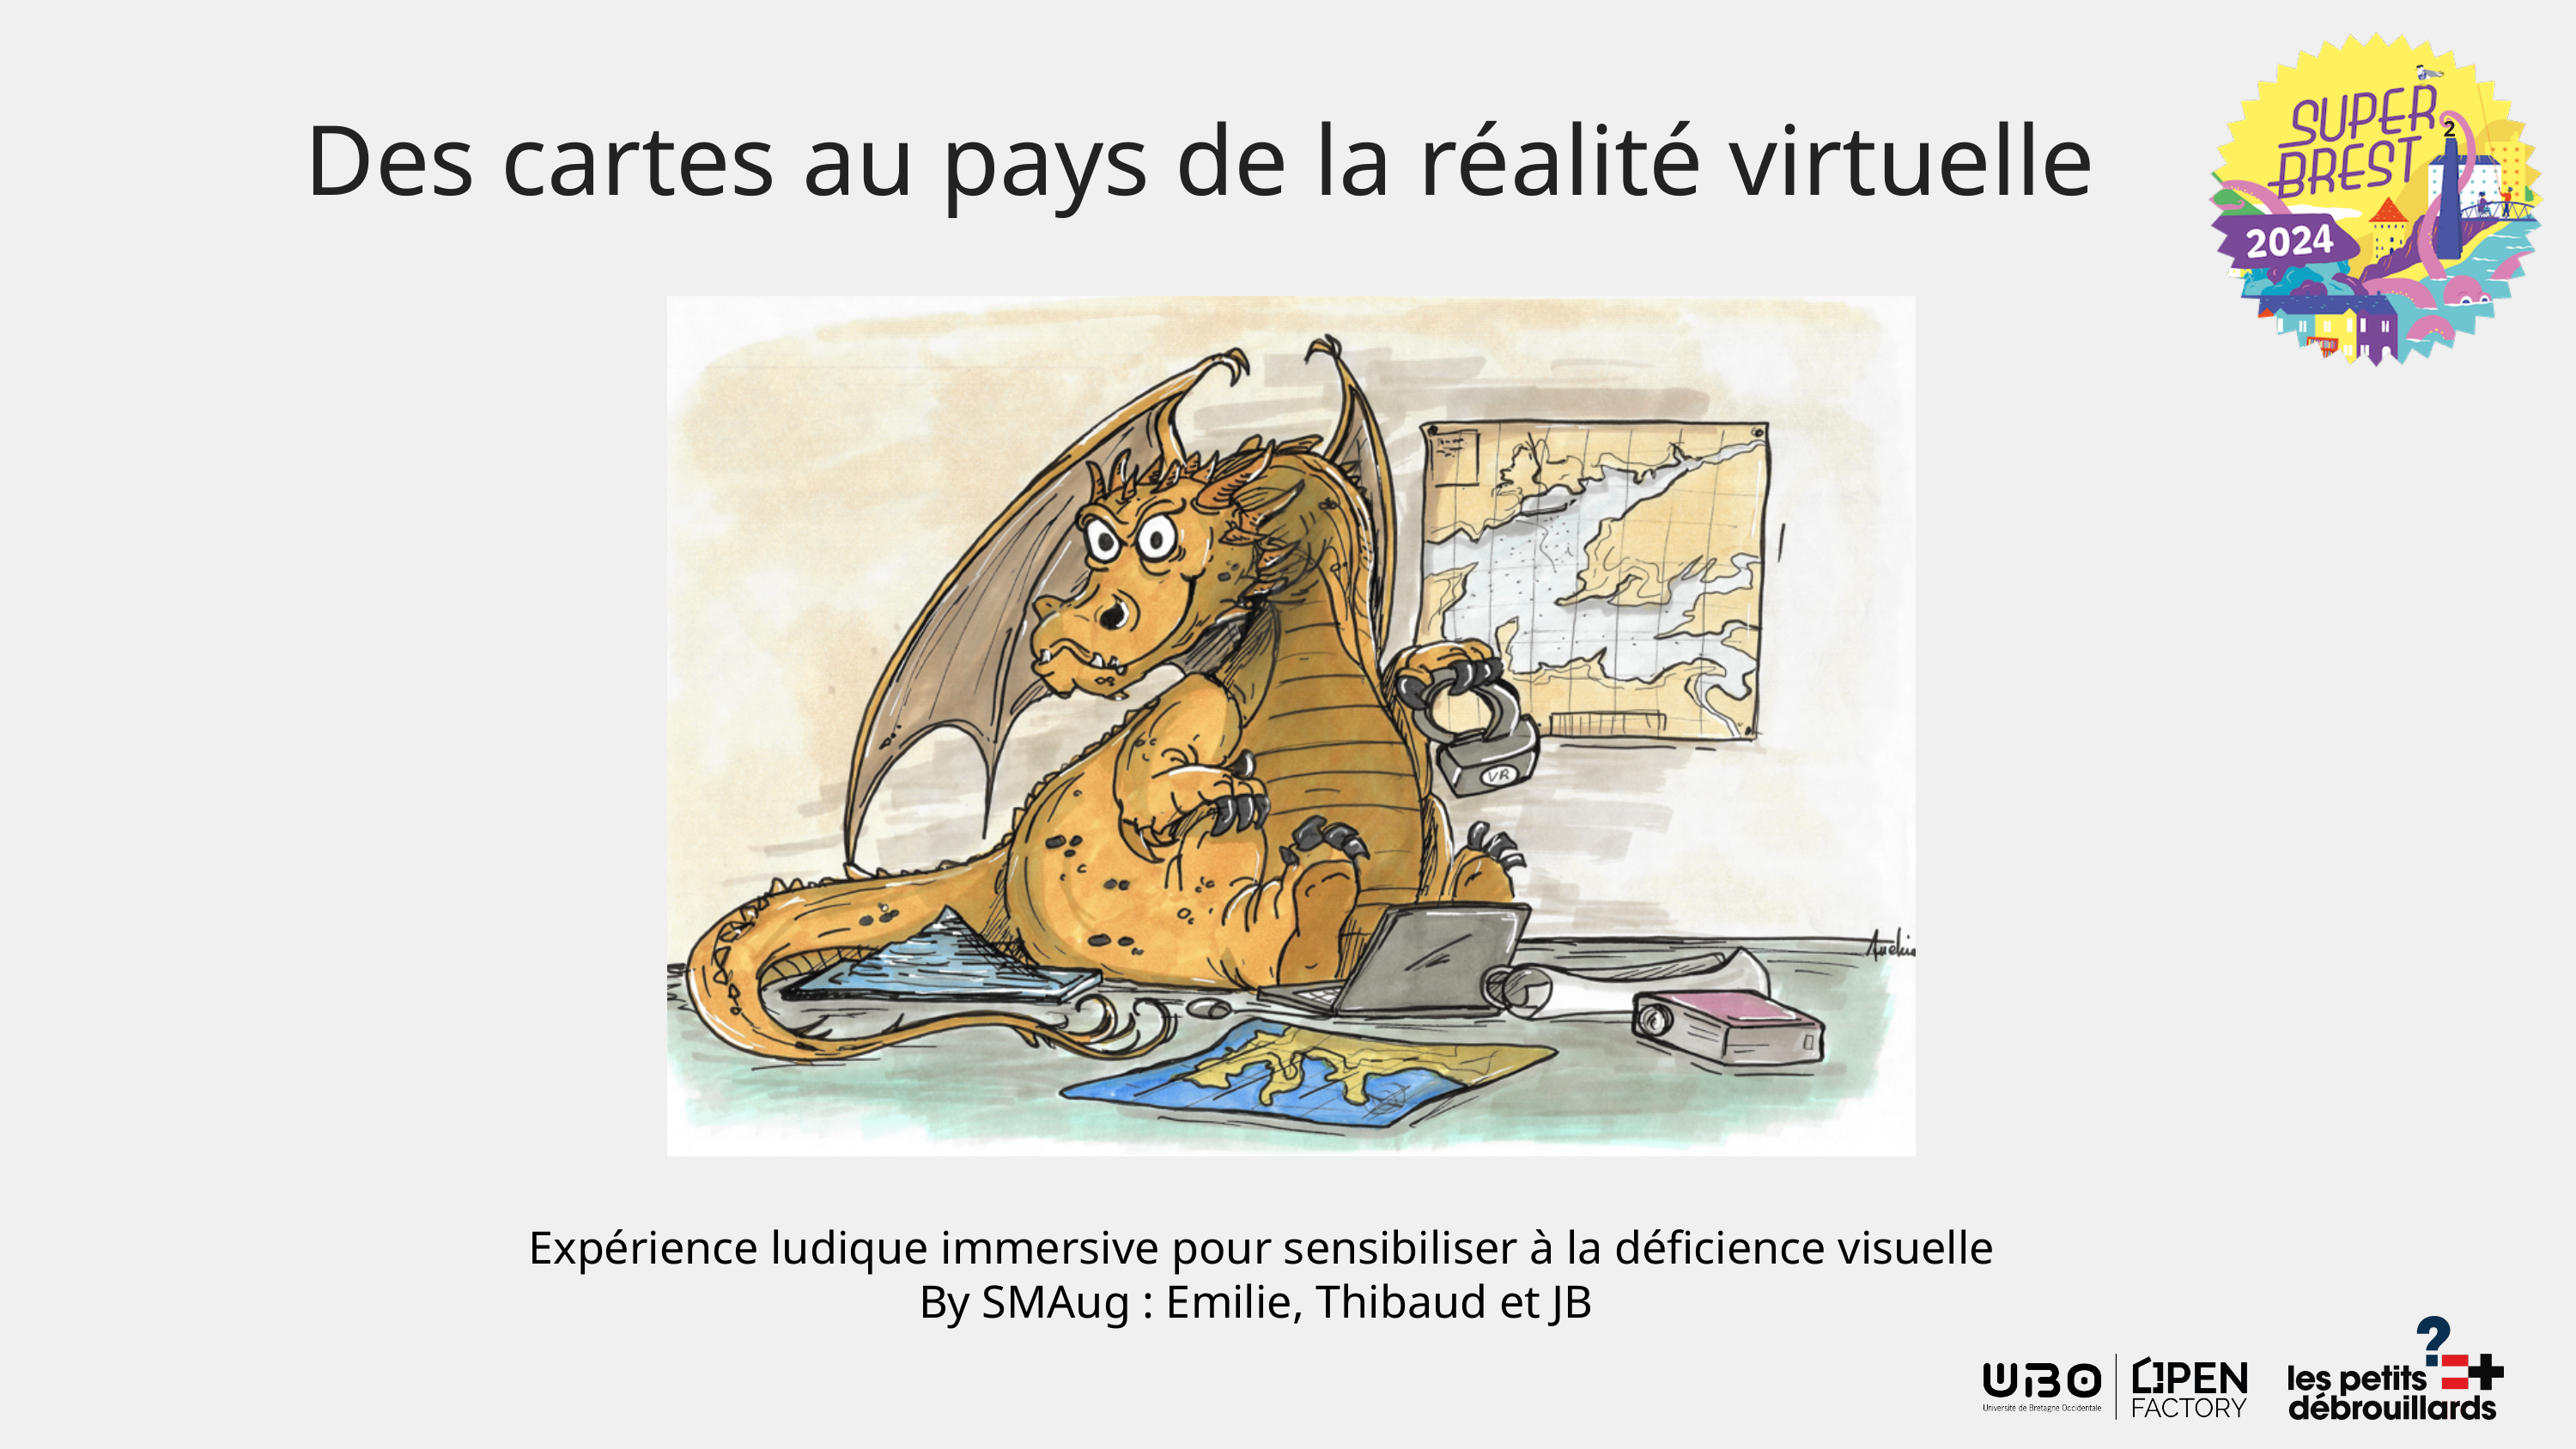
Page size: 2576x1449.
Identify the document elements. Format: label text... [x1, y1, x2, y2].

picture [2288, 1316, 2504, 1420]
picture [2176, 0, 2576, 400]
picture [1984, 1354, 2247, 1420]
picture [667, 296, 1916, 1156]
slide_number <numéro> [2307, 124, 2456, 145]
title Des cartes au pays de la réalité virtuelle [273, 94, 2129, 311]
list Expérience ludique immersive pour sensibiliser à la déficience visuelle By SMAug : Emilie, Thibaud et JB [273, 1219, 2187, 1379]
